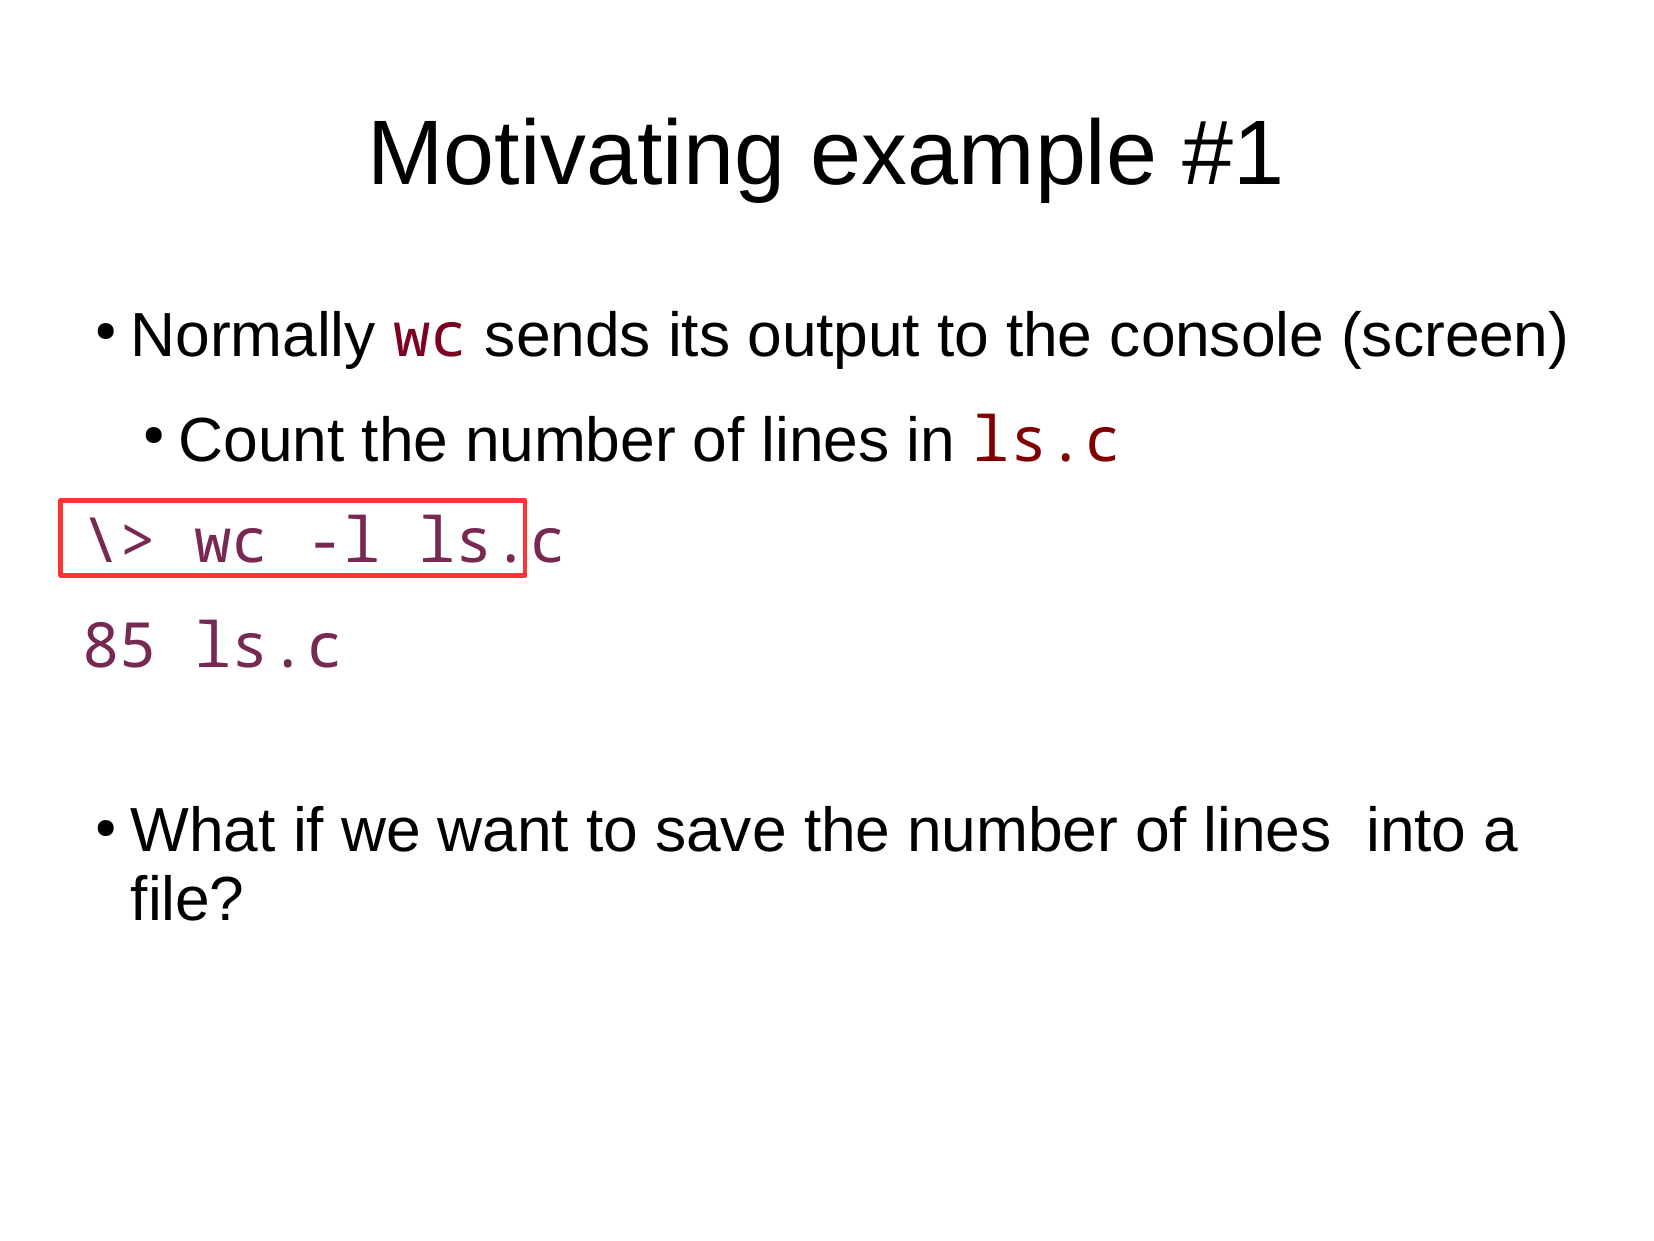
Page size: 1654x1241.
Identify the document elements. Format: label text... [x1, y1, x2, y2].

title Motivating example #1 [82, 49, 1571, 257]
list Normally wc sends its output to the console (screen) Count the number of lines in ls.c \> wc -l ls.c 85 ls.c What if we want to save the number of lines into a file? [82, 503, 523, 573]
list Normally wc sends its output to the console (screen) Count the number of lines in ls.c \> wc -l ls.c 85 ls.c What if we want to save the number of lines into a file? [82, 290, 1571, 1010]
